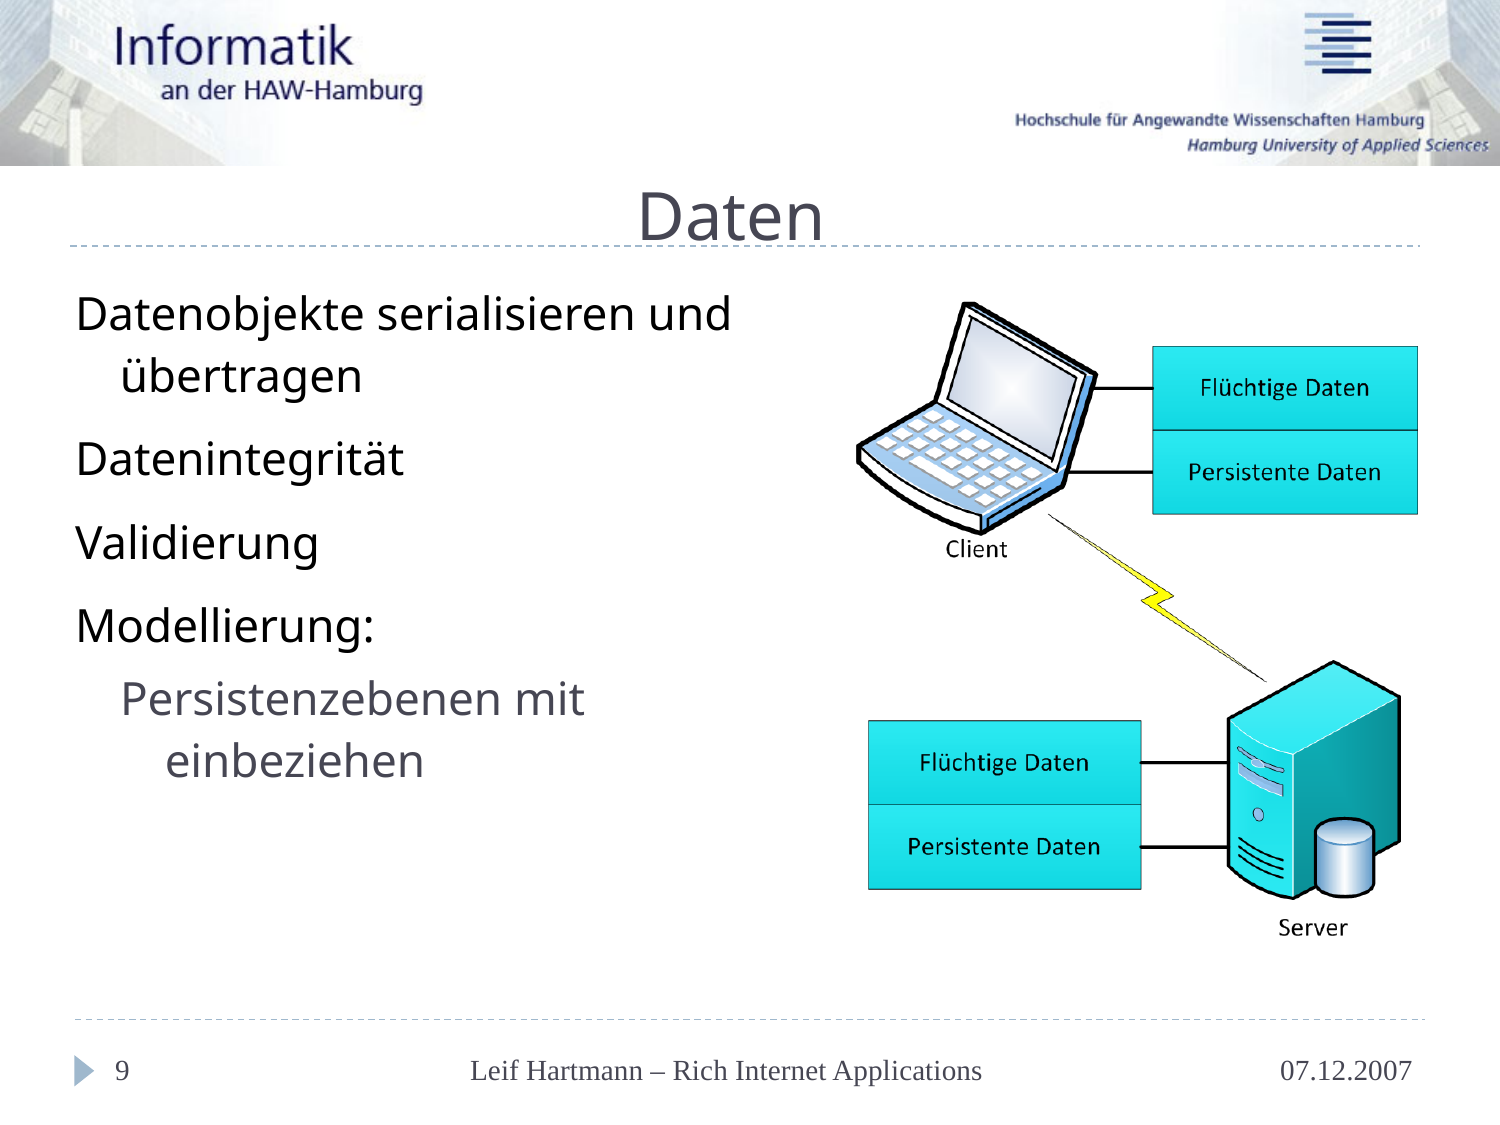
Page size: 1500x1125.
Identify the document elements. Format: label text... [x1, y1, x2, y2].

picture [0, 0, 1500, 166]
picture [856, 301, 1418, 944]
list Datenobjekte serialisieren und übertragen Datenintegrität Validierung Modellierung: Persistenzebenen mit einbeziehen [75, 281, 798, 994]
title Daten [56, 164, 1407, 266]
